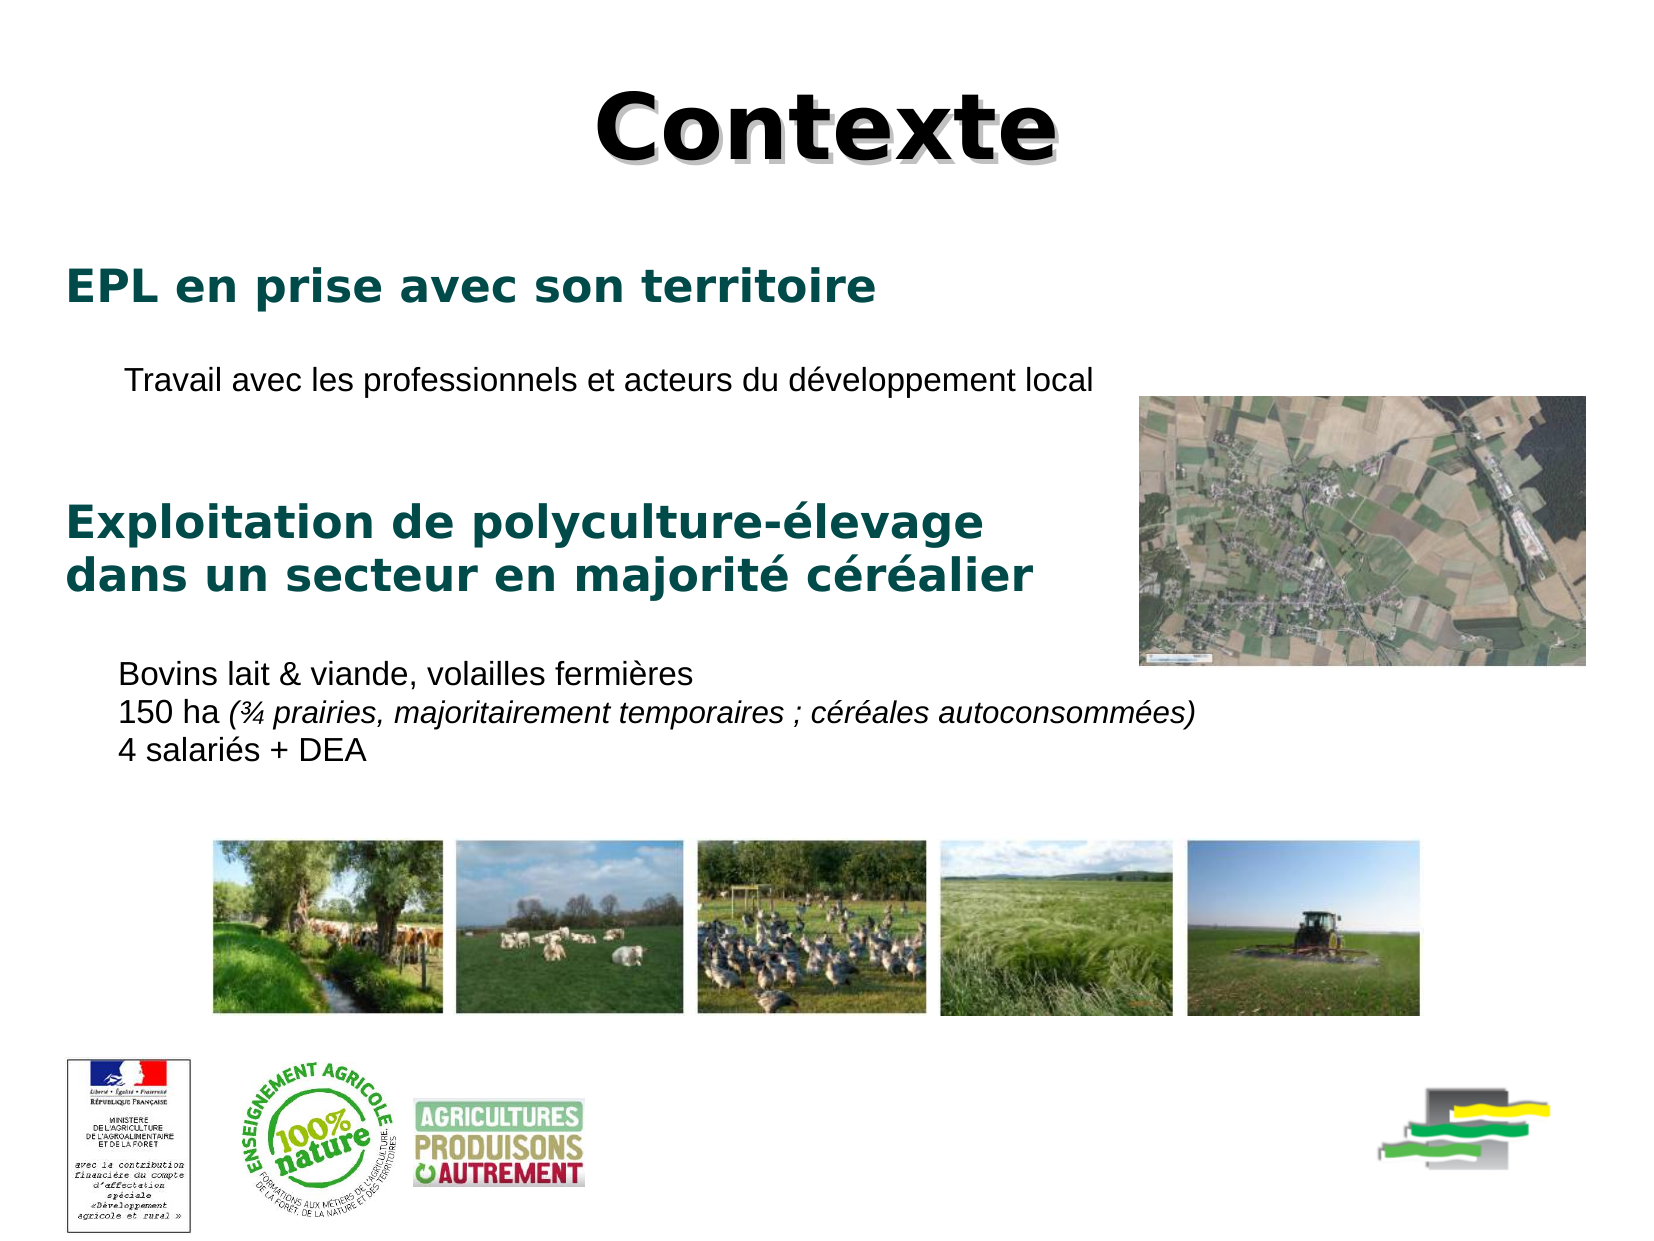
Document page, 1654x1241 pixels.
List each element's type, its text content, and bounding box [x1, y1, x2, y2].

picture [413, 1098, 585, 1188]
text_box EPL en prise avec son territoire [64, 236, 1554, 337]
picture [64, 1057, 192, 1235]
text_box Exploitation de polyculture-élevage dans un secteur en majorité céréalier [64, 496, 1075, 603]
text_box Travail avec les professionnels et acteurs du développement local [124, 318, 1394, 442]
picture [938, 838, 1424, 1016]
picture [1345, 1074, 1554, 1193]
picture [212, 838, 929, 1016]
title Contexte [82, 49, 1571, 207]
picture [1139, 396, 1586, 668]
text_box Bovins lait & viande, volailles fermières 150 ha (¾ prairies, majoritairement temporaires ; céréales autoconsommées) 4 salariés + DEA [118, 655, 1288, 769]
picture [242, 1062, 396, 1217]
